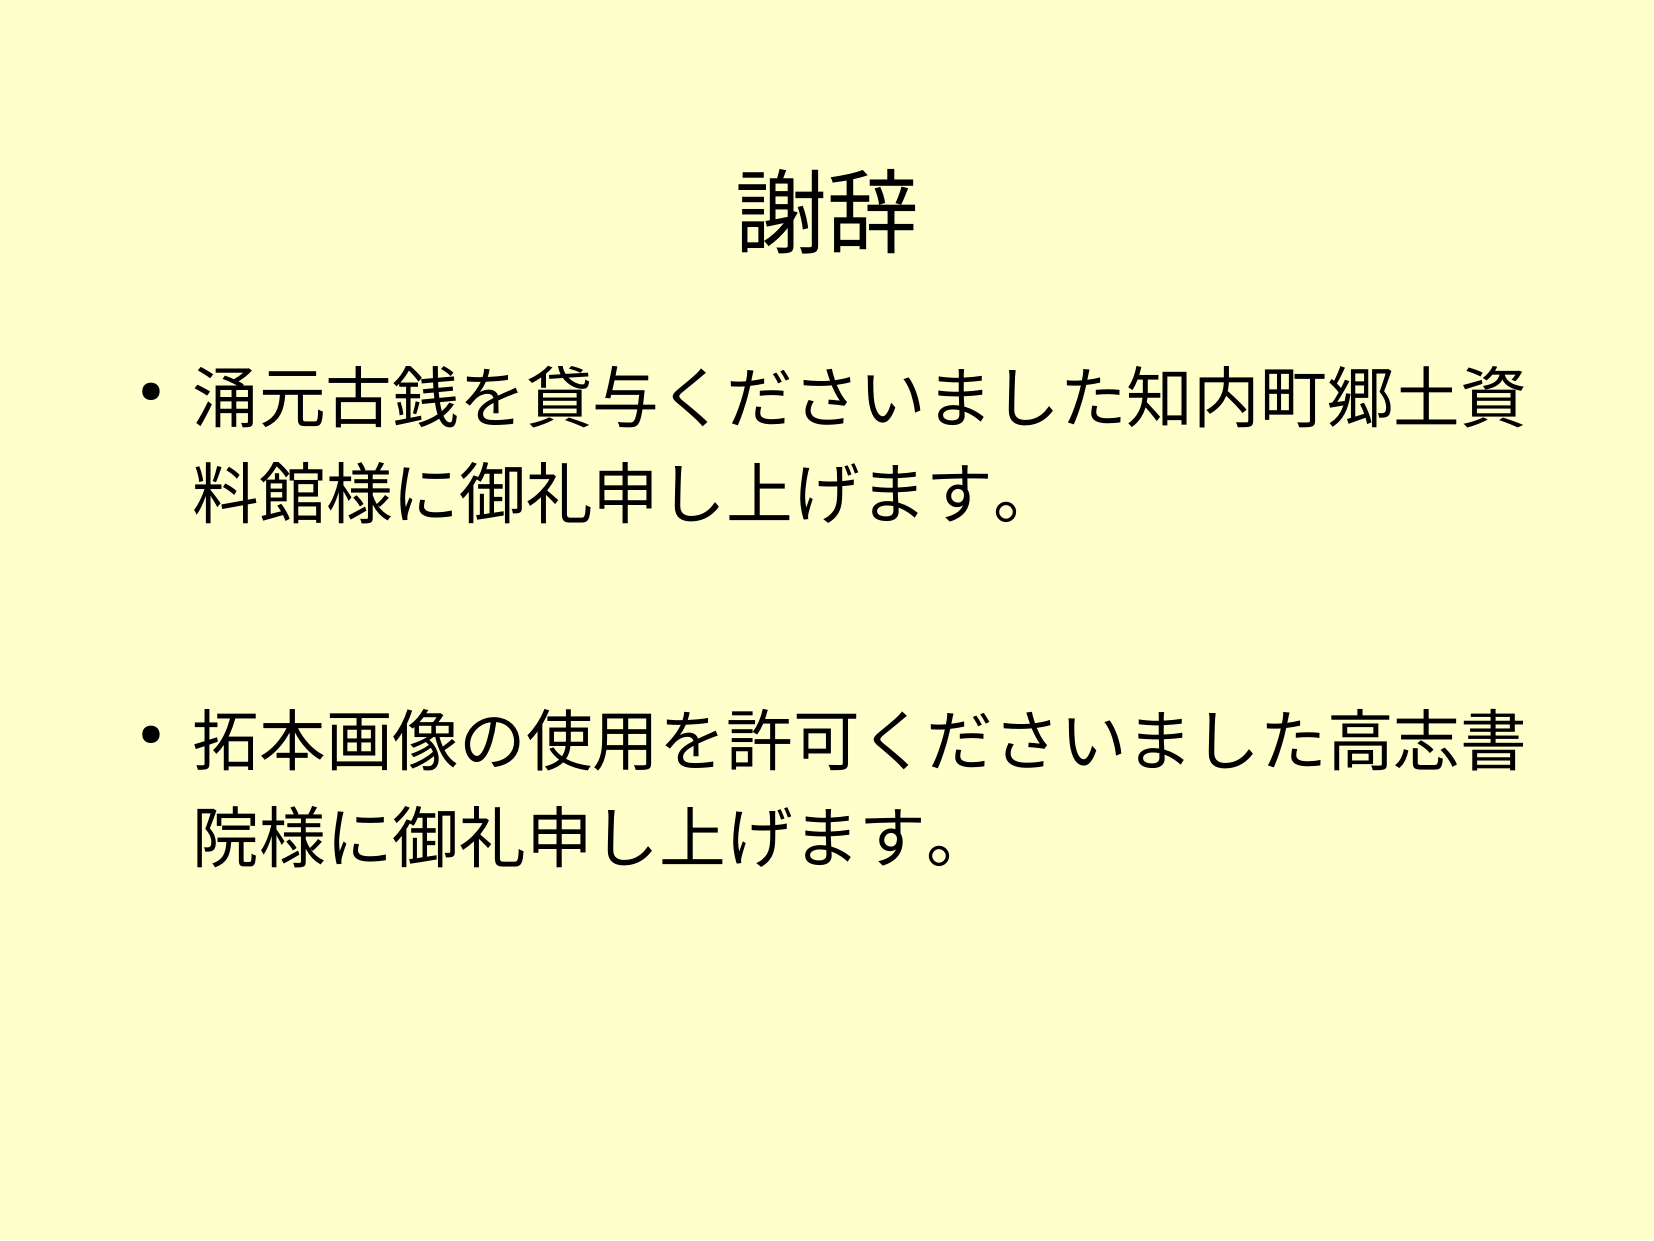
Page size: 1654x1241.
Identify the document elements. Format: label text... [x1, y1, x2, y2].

list 涌元古銭を貸与くださいました知内町郷土資料館様に御礼申し上げます。 拓本画像の使用を許可くださいました高志書院様に御礼申し上げます。 [121, 344, 1534, 1164]
title 謝辞 [121, 102, 1534, 311]
